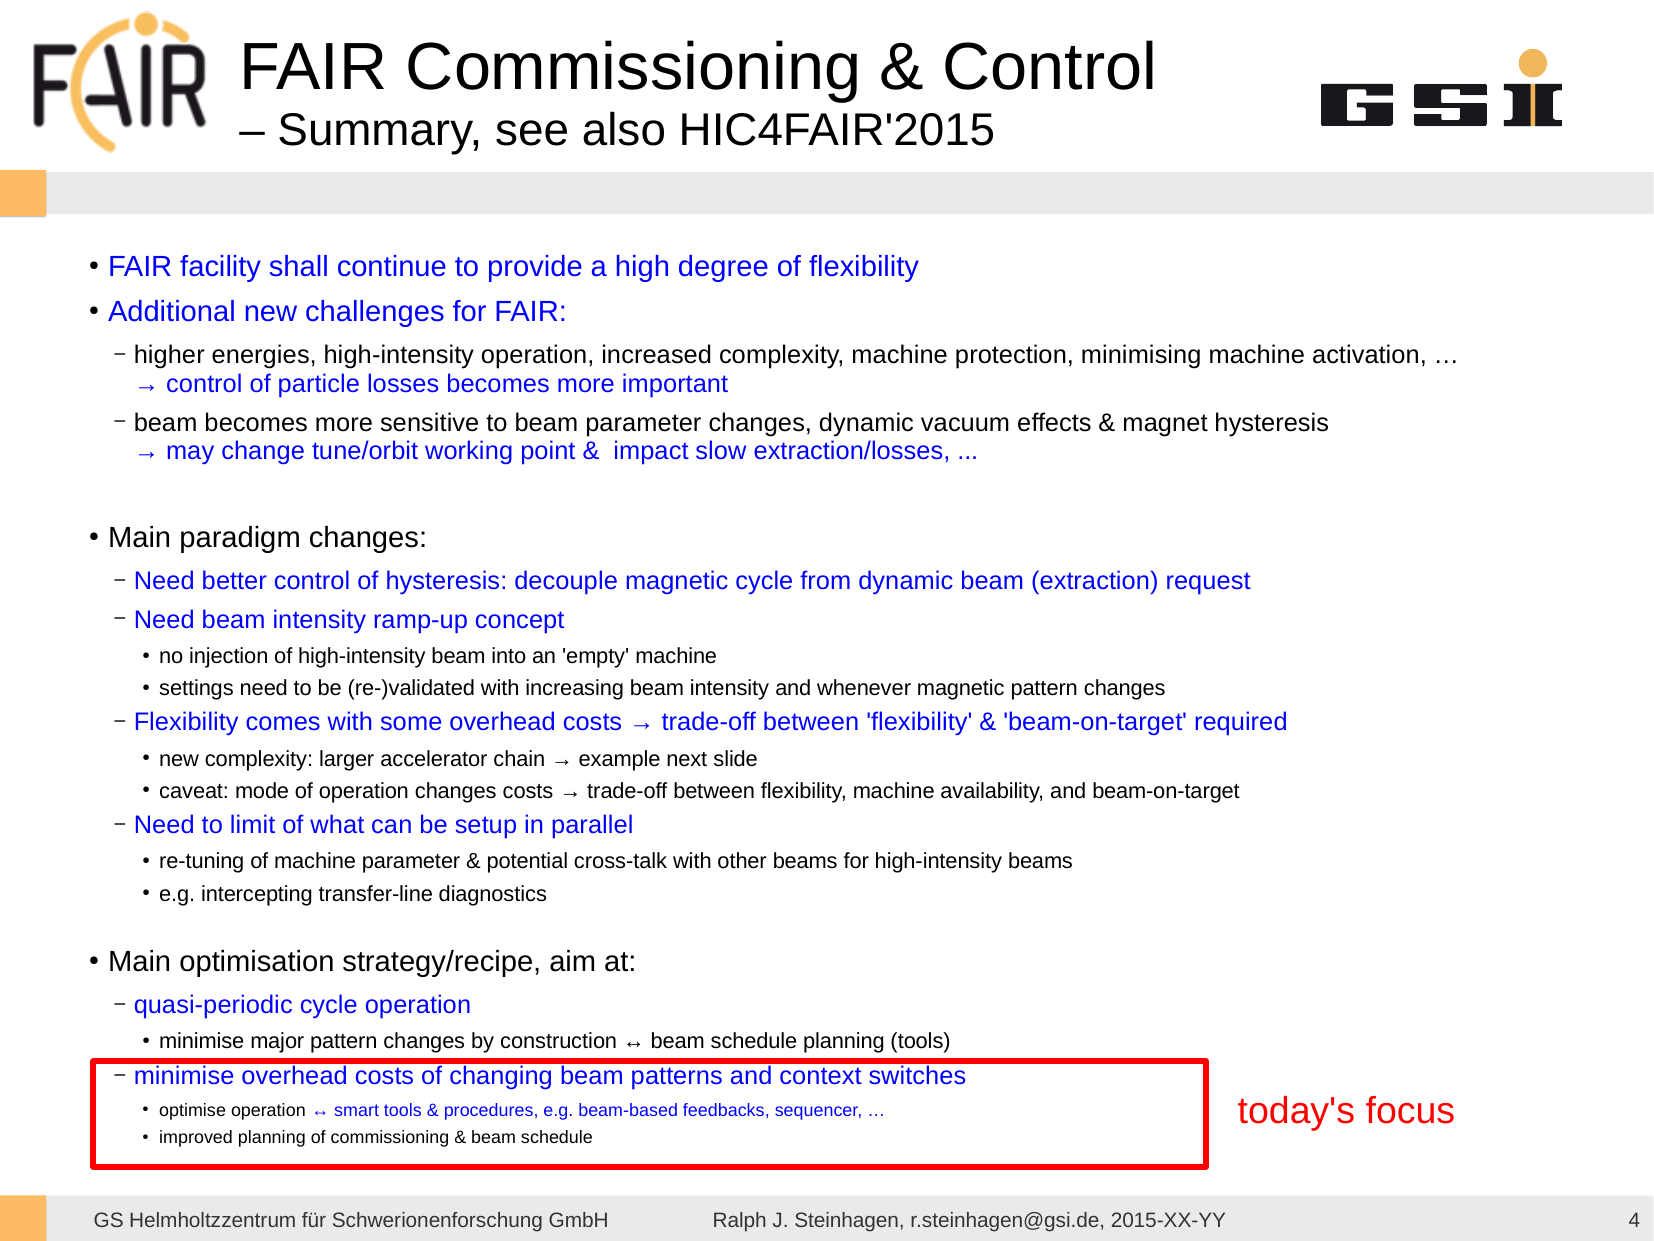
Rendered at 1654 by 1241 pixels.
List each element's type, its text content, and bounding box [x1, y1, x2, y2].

picture [33, 10, 207, 155]
text_box today's focus [1222, 1081, 1629, 1181]
list FAIR facility shall continue to provide a high degree of flexibility Additional new challenges for FAIR: higher energies, high-intensity operation, increased complexity, machine protection, minimising machine activation, … → control of particle losses becomes more important beam becomes more sensitive to beam parameter changes, dynamic vacuum effects & magnet hysteresis → may change tune/orbit working point & impact slow extraction/losses, ... Main paradigm changes: Need better control of hysteresis: decouple magnetic cycle from dynamic beam (extraction) request Need beam intensity ramp-up concept no injection of high-intensity beam into an 'empty' machine settings need to be (re-)validated with increasing beam intensity and whenever magnetic pattern changes Flexibility comes with some overhead costs → trade-off between 'flexibility' & 'beam-on-target' required new complexity: larger accelerator chain → example next slide caveat: mode of operation changes costs → trade-off between flexibility, machine availability, and beam-on-target Need to limit of what can be setup in parallel re-tuning of machine parameter & potential cross-talk with other beams for high-intensity beams e.g. intercepting transfer-line diagnostics Main optimisation strategy/recipe, aim at: quasi-periodic cycle operation minimise major pattern changes by construction ↔ beam schedule planning (tools) minimise overhead costs of changing beam patterns and context switches optimise operation ↔ smart tools & procedures, e.g. beam-based feedbacks, sequencer, … improved planning of commissioning & beam schedule [96, 1064, 1203, 1158]
picture [1319, 46, 1564, 129]
list FAIR facility shall continue to provide a high degree of flexibility Additional new challenges for FAIR: higher energies, high-intensity operation, increased complexity, machine protection, minimising machine activation, … → control of particle losses becomes more important beam becomes more sensitive to beam parameter changes, dynamic vacuum effects & magnet hysteresis → may change tune/orbit working point & impact slow extraction/losses, ... Main paradigm changes: Need better control of hysteresis: decouple magnetic cycle from dynamic beam (extraction) request Need beam intensity ramp-up concept no injection of high-intensity beam into an 'empty' machine settings need to be (re-)validated with increasing beam intensity and whenever magnetic pattern changes Flexibility comes with some overhead costs → trade-off between 'flexibility' & 'beam-on-target' required new complexity: larger accelerator chain → example next slide caveat: mode of operation changes costs → trade-off between flexibility, machine availability, and beam-on-target Need to limit of what can be setup in parallel re-tuning of machine parameter & potential cross-talk with other beams for high-intensity beams e.g. intercepting transfer-line diagnostics Main optimisation strategy/recipe, aim at: quasi-periodic cycle operation minimise major pattern changes by construction ↔ beam schedule planning (tools) minimise overhead costs of changing beam patterns and context switches optimise operation ↔ smart tools & procedures, e.g. beam-based feedbacks, sequencer, … improved planning of commissioning & beam schedule [82, 249, 1571, 1158]
title FAIR Commissioning & Control – Summary, see also HIC4FAIR'2015 [239, 23, 1301, 162]
